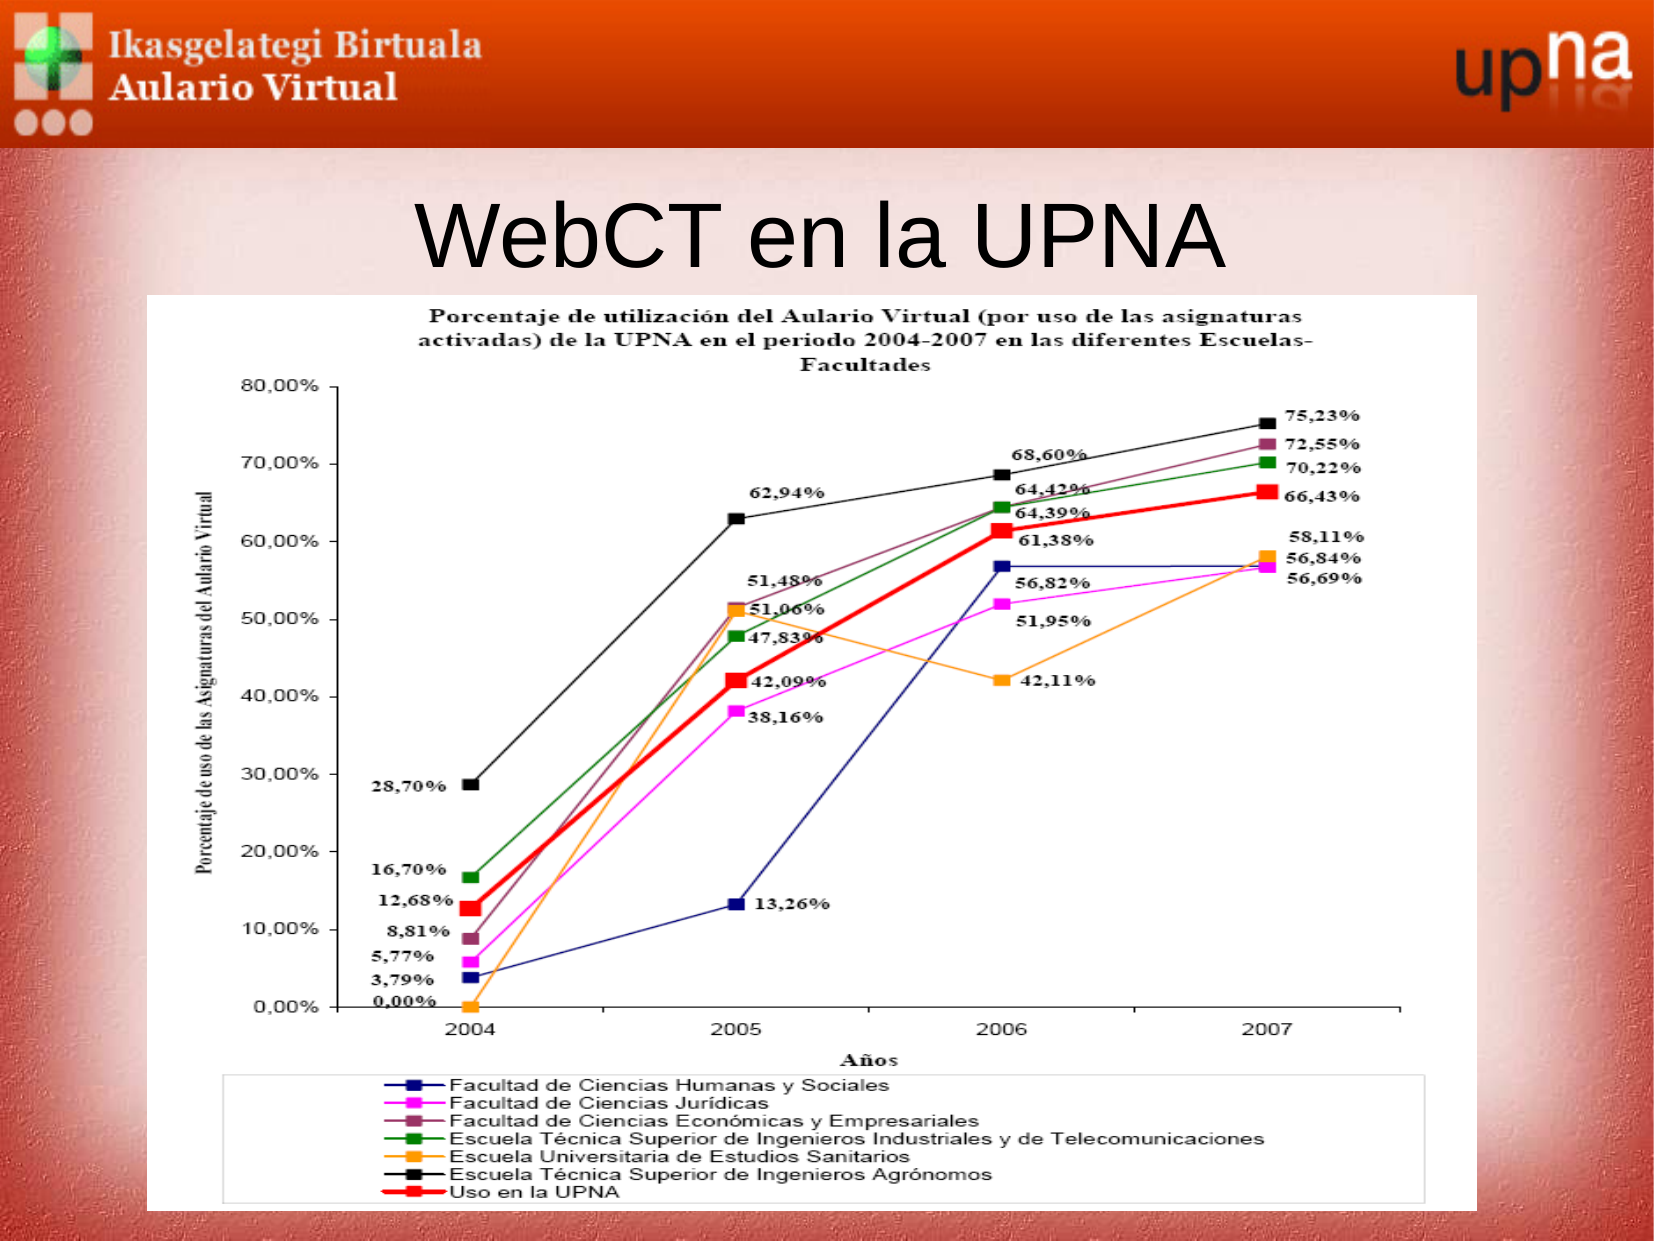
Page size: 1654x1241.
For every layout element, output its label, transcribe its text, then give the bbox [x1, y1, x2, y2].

title WebCT en la UPNA [76, 147, 1565, 325]
picture [0, 0, 1654, 1241]
